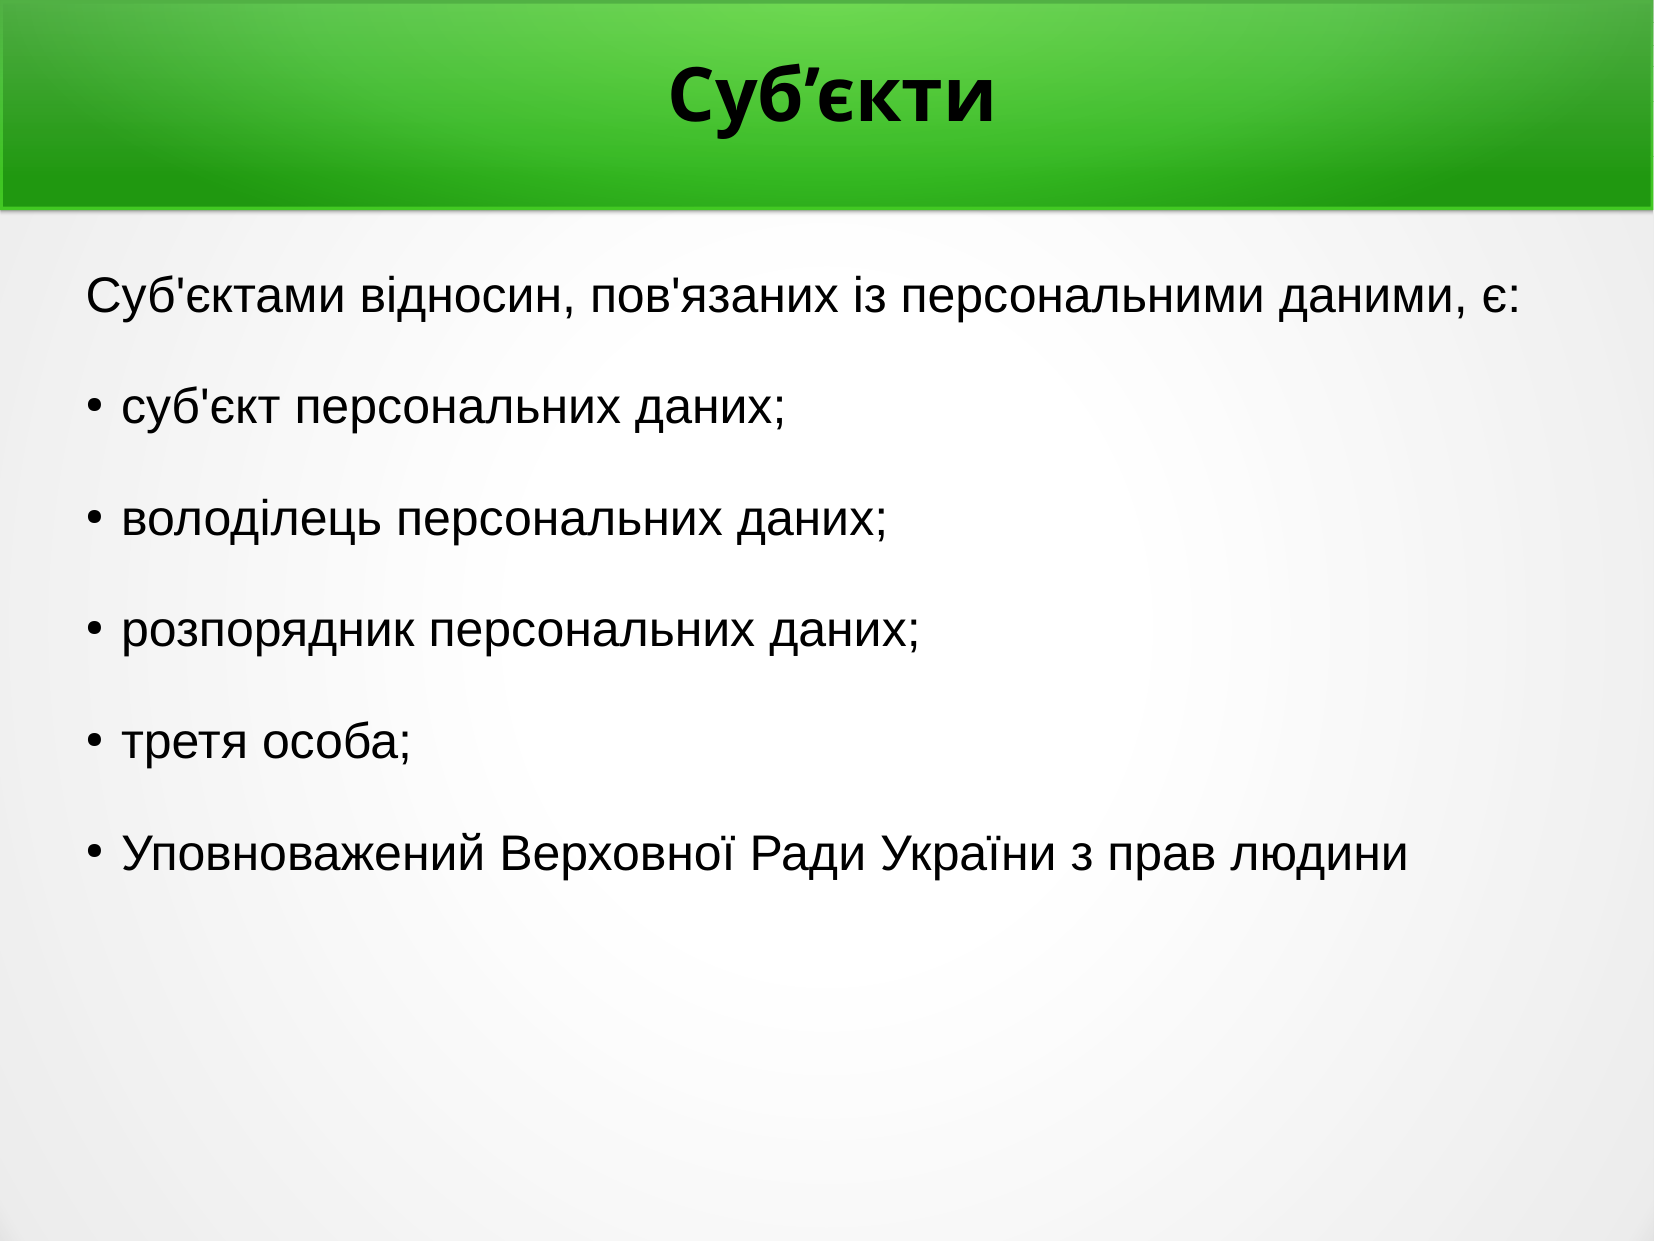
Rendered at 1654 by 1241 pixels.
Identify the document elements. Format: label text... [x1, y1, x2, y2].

text_box Суб'єктами відносин, пов'язаних із персональними даними, є: суб'єкт персональних даних; володілець персональних даних; розпорядник персональних даних; третя особа; Уповноважений Верховної Ради України з прав людини [70, 259, 1571, 894]
text_box Суб’єкти [602, 35, 1063, 150]
